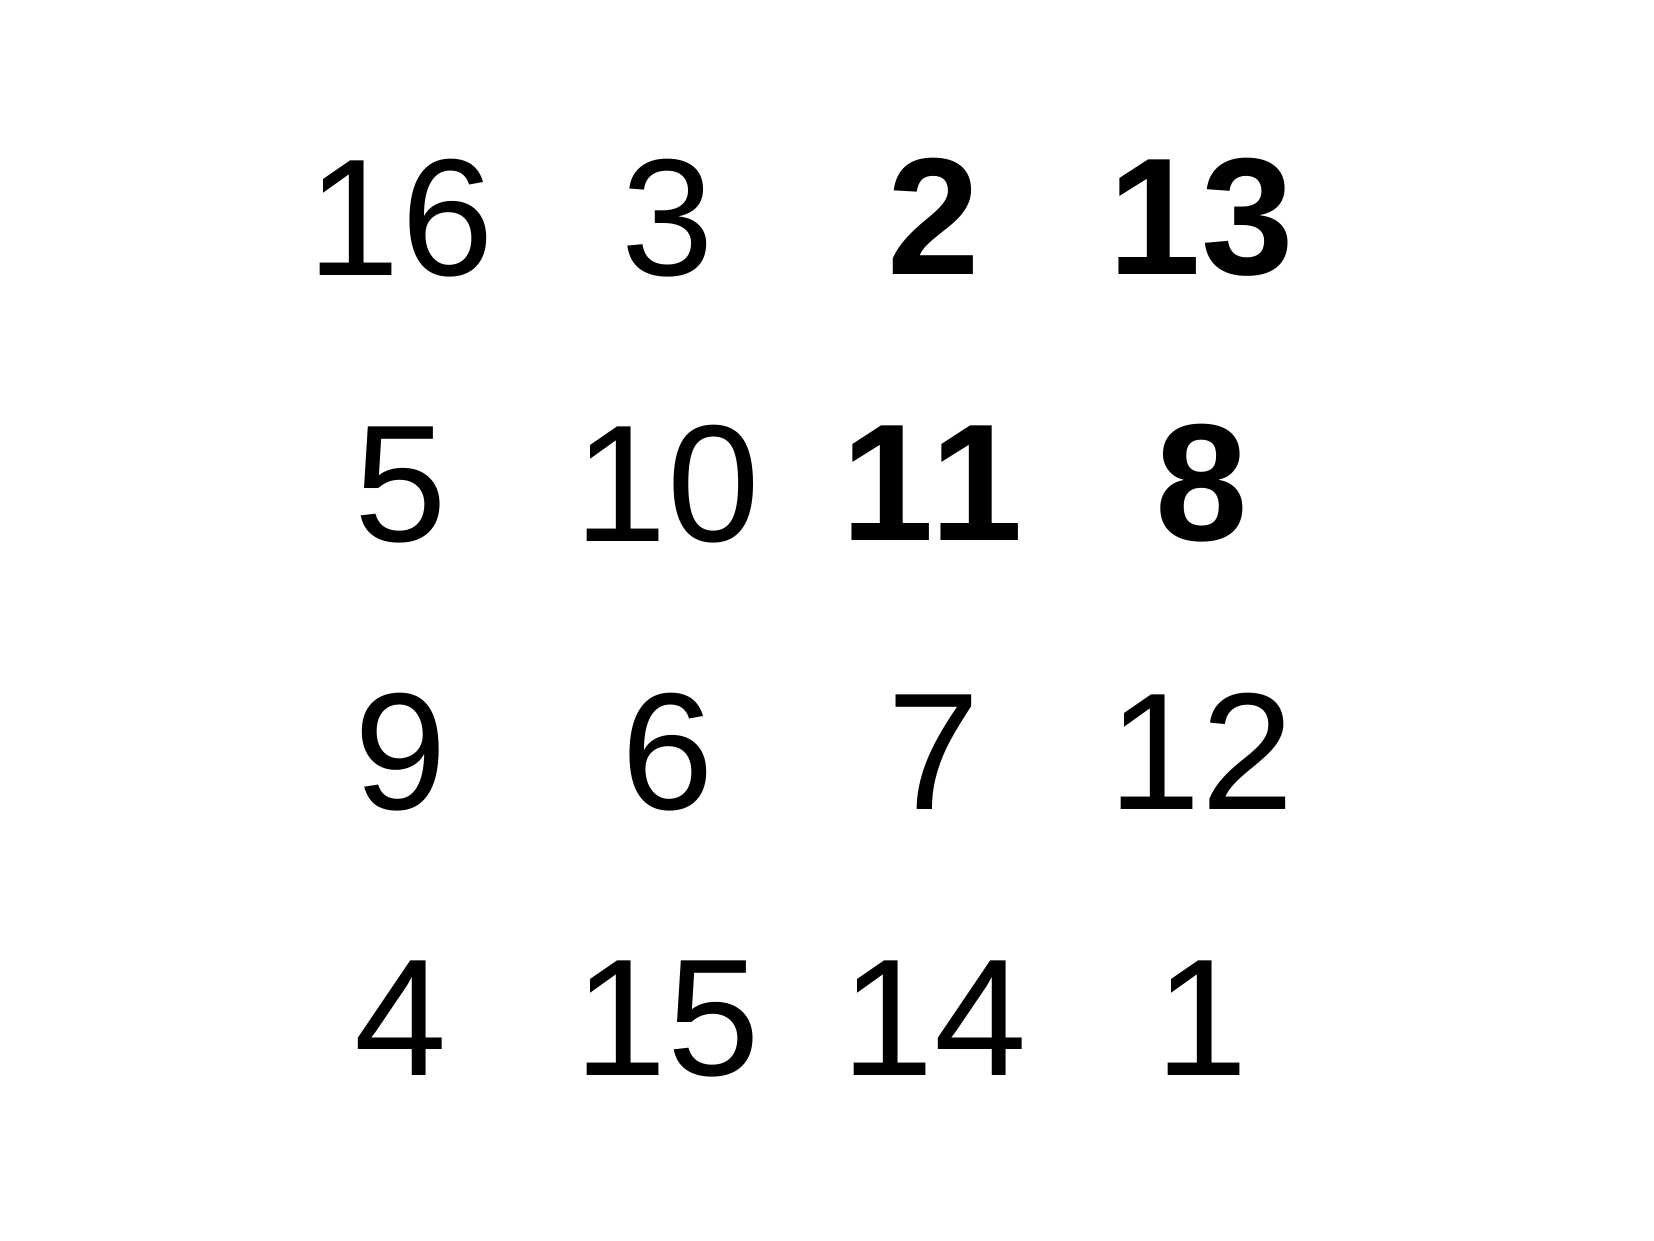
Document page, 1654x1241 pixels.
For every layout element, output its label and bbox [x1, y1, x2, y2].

chart [267, 45, 1338, 1196]
